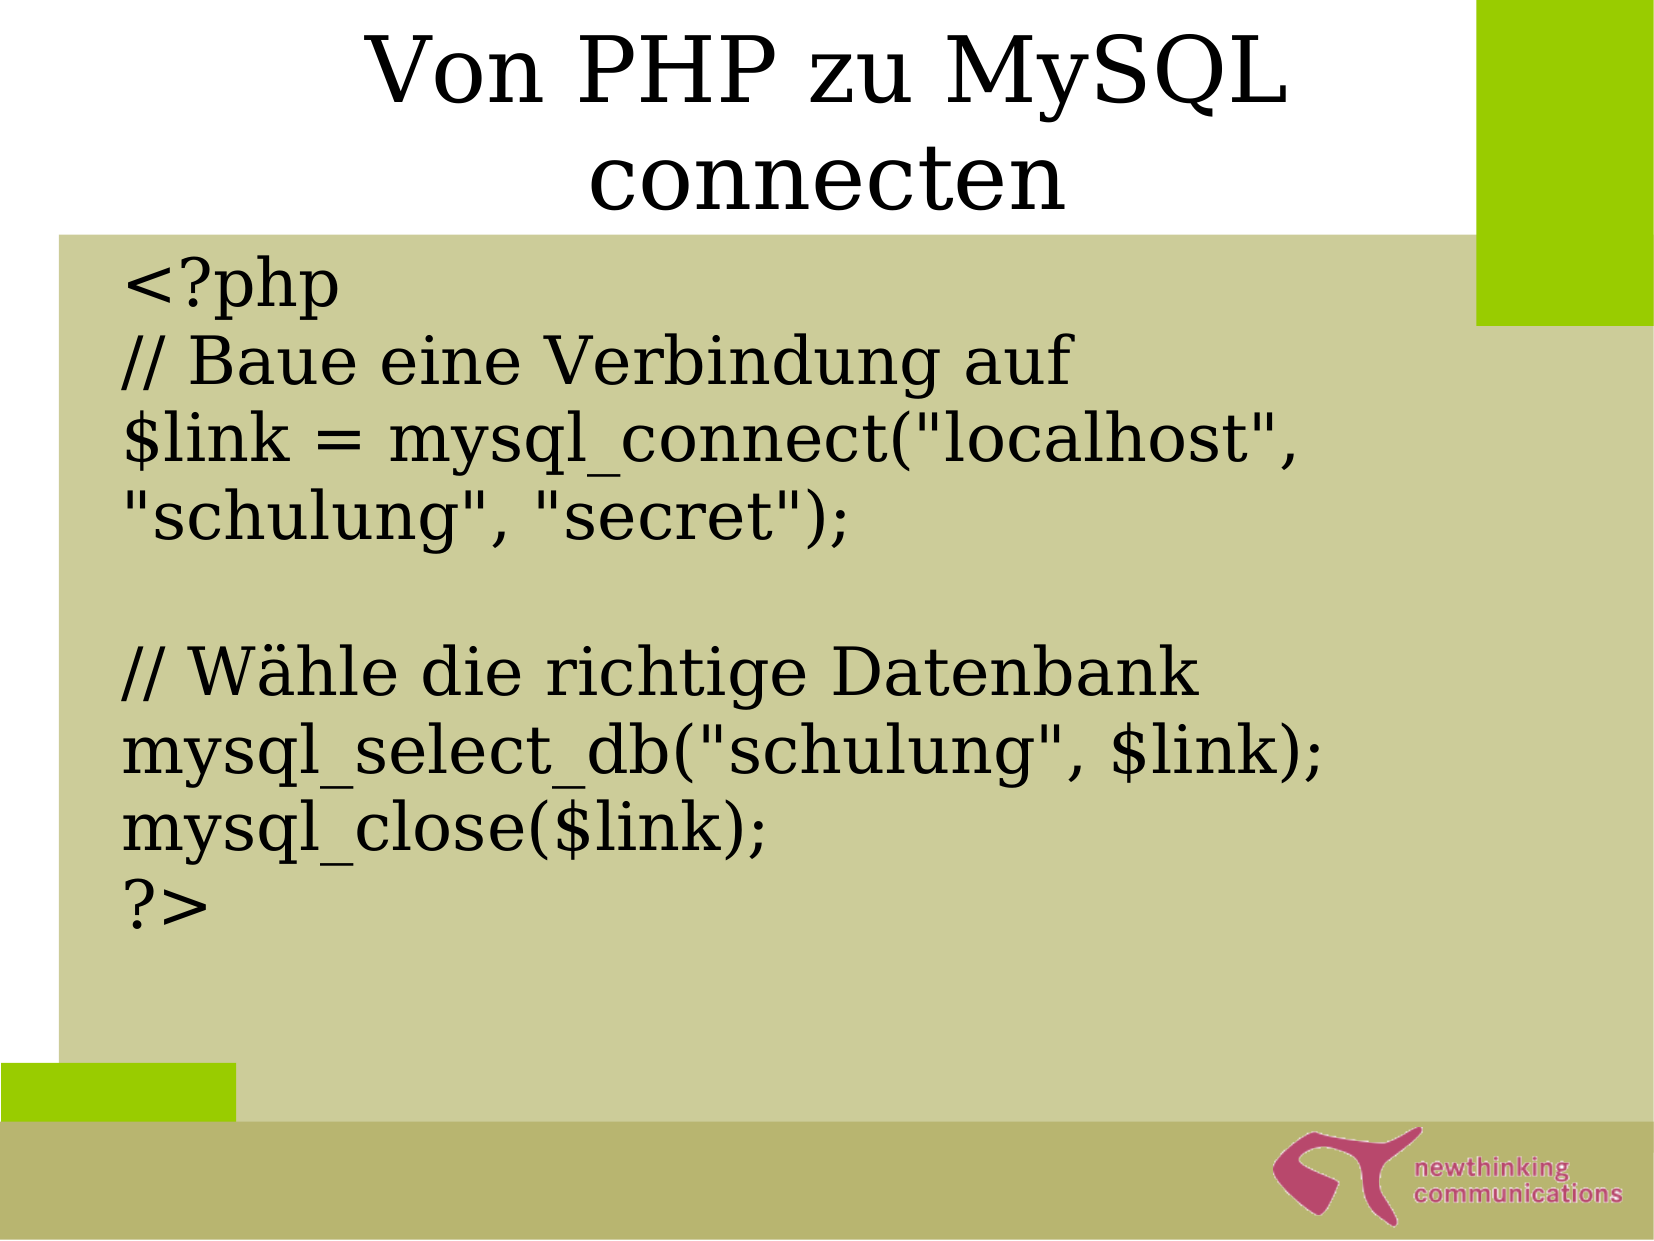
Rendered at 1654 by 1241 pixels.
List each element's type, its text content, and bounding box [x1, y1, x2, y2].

title Von PHP zu MySQL connecten [121, 16, 1534, 231]
picture [1273, 1127, 1641, 1241]
subtitle <?php // Baue eine Verbindung auf $link = mysql_connect("localhost", "schulung", "secret"); // Wähle die richtige Datenbank mysql_select_db("schulung", $link); mysql_close($link); ?> [121, 244, 1534, 1026]
